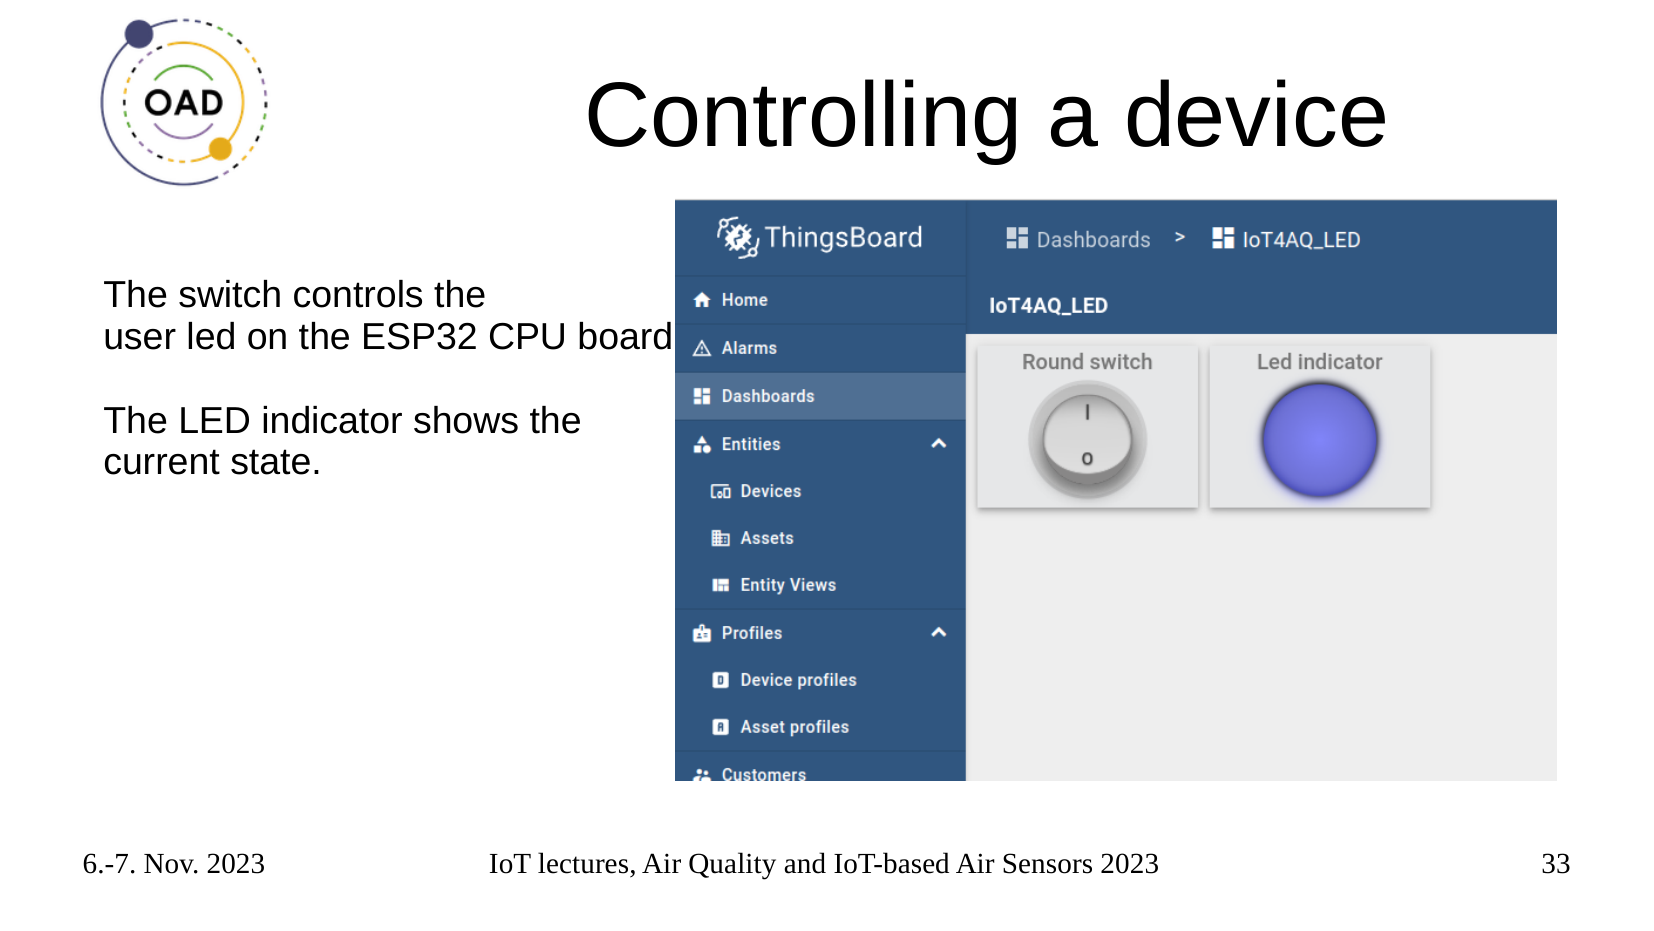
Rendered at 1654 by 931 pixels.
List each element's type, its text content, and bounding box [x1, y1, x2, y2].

picture [675, 198, 1557, 781]
text_box The switch controls the user led on the ESP32 CPU board The LED indicator shows the current state. [88, 265, 689, 491]
title Controlling a device [403, 37, 1571, 193]
picture [59, 4, 303, 207]
